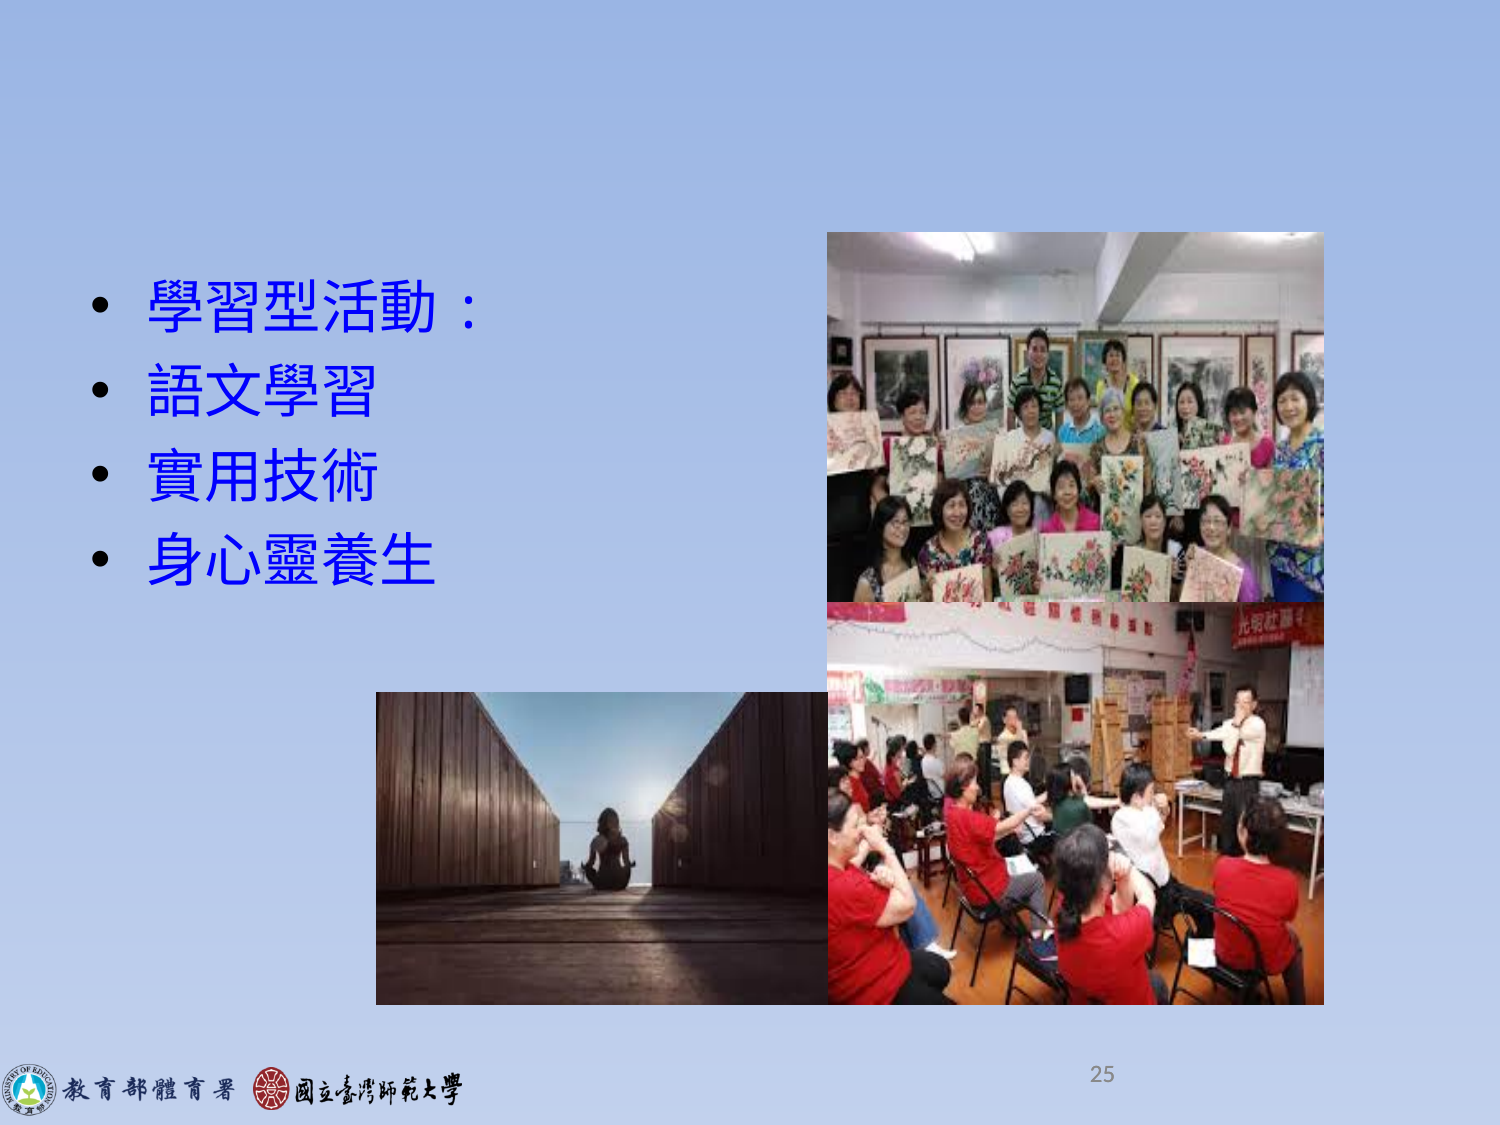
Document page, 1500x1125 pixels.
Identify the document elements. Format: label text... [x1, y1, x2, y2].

text_box [1074, 1042, 1426, 1103]
list 學習型活動: 語文學習 實用技術 身心靈養生 [75, 262, 738, 1005]
picture [376, 232, 1324, 1005]
